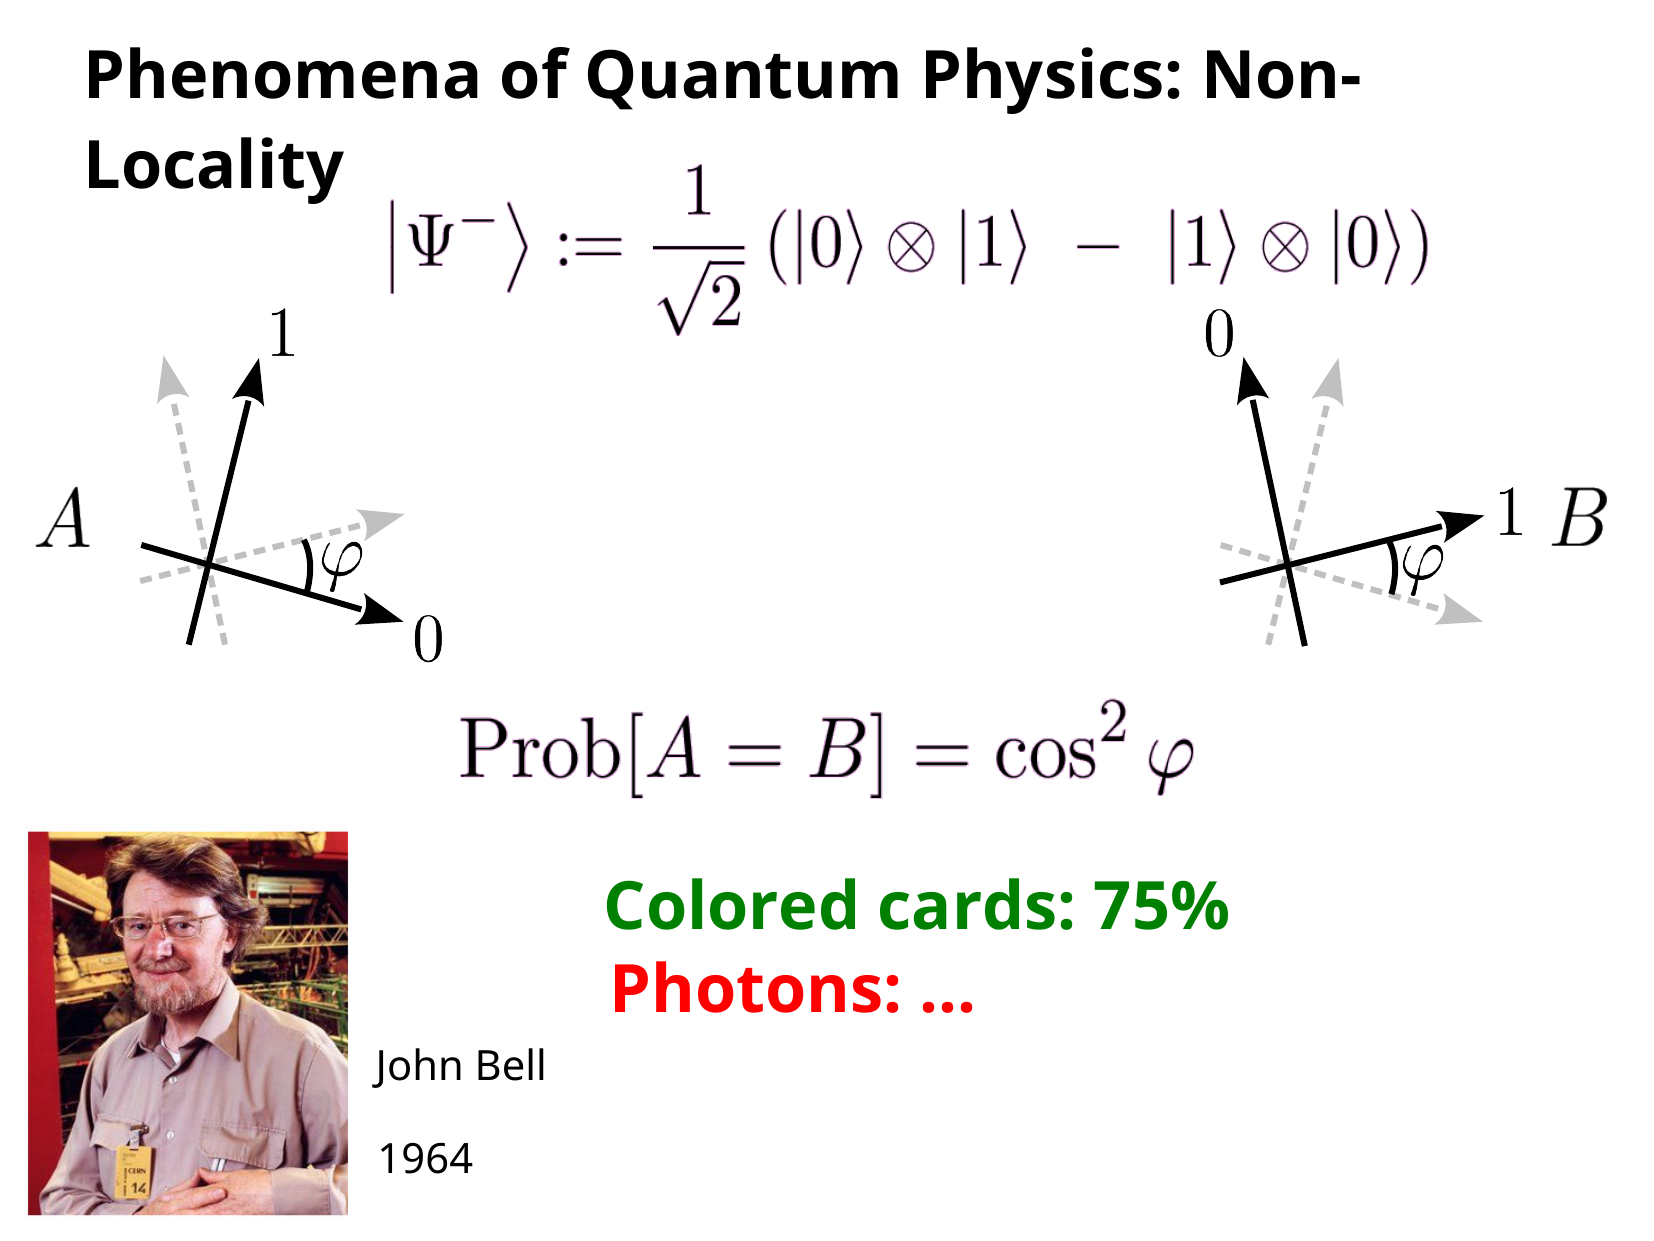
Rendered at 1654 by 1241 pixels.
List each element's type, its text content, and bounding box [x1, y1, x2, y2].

text_box John Bell [360, 1028, 583, 1112]
picture [1545, 475, 1612, 554]
text_box Phenomena of Quantum Physics: Non-Locality [68, 19, 1584, 109]
picture [1493, 481, 1526, 542]
picture [265, 302, 298, 363]
text_box Photons: ... [594, 933, 1311, 1024]
picture [1393, 532, 1450, 602]
picture [0, 695, 1203, 1241]
text_box Colored cards: 75% [588, 851, 1305, 941]
picture [409, 610, 447, 666]
picture [382, 140, 1435, 361]
picture [312, 529, 369, 599]
picture [27, 473, 95, 555]
text_box 1964 [362, 1121, 522, 1184]
